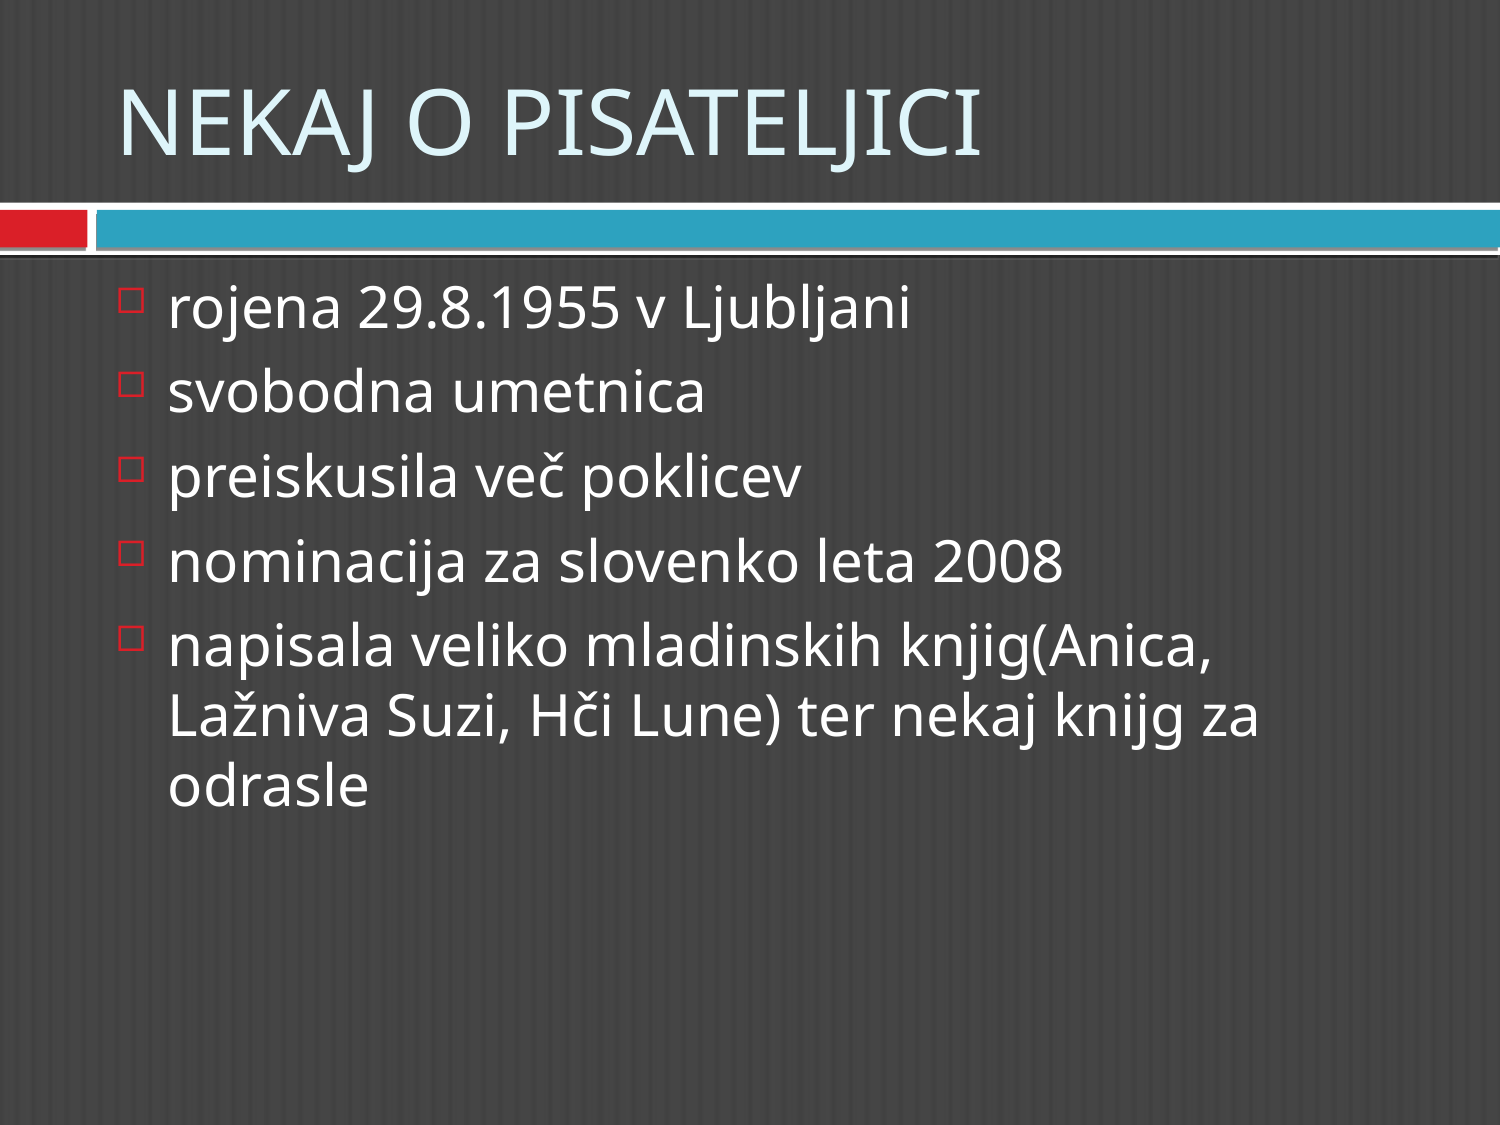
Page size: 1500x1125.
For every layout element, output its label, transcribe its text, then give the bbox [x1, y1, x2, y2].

picture [0, 0, 1500, 202]
title NEKAJ O PISATELJICI [100, 37, 1438, 200]
picture [0, 255, 1500, 1125]
list rojena 29.8.1955 v Ljubljani svobodna umetnica preiskusila več poklicev nominacija za slovenko leta 2008 napisala veliko mladinskih knjig(Anica, Lažniva Suzi, Hči Lune) ter nekaj knijg za odrasle [100, 262, 1438, 1000]
